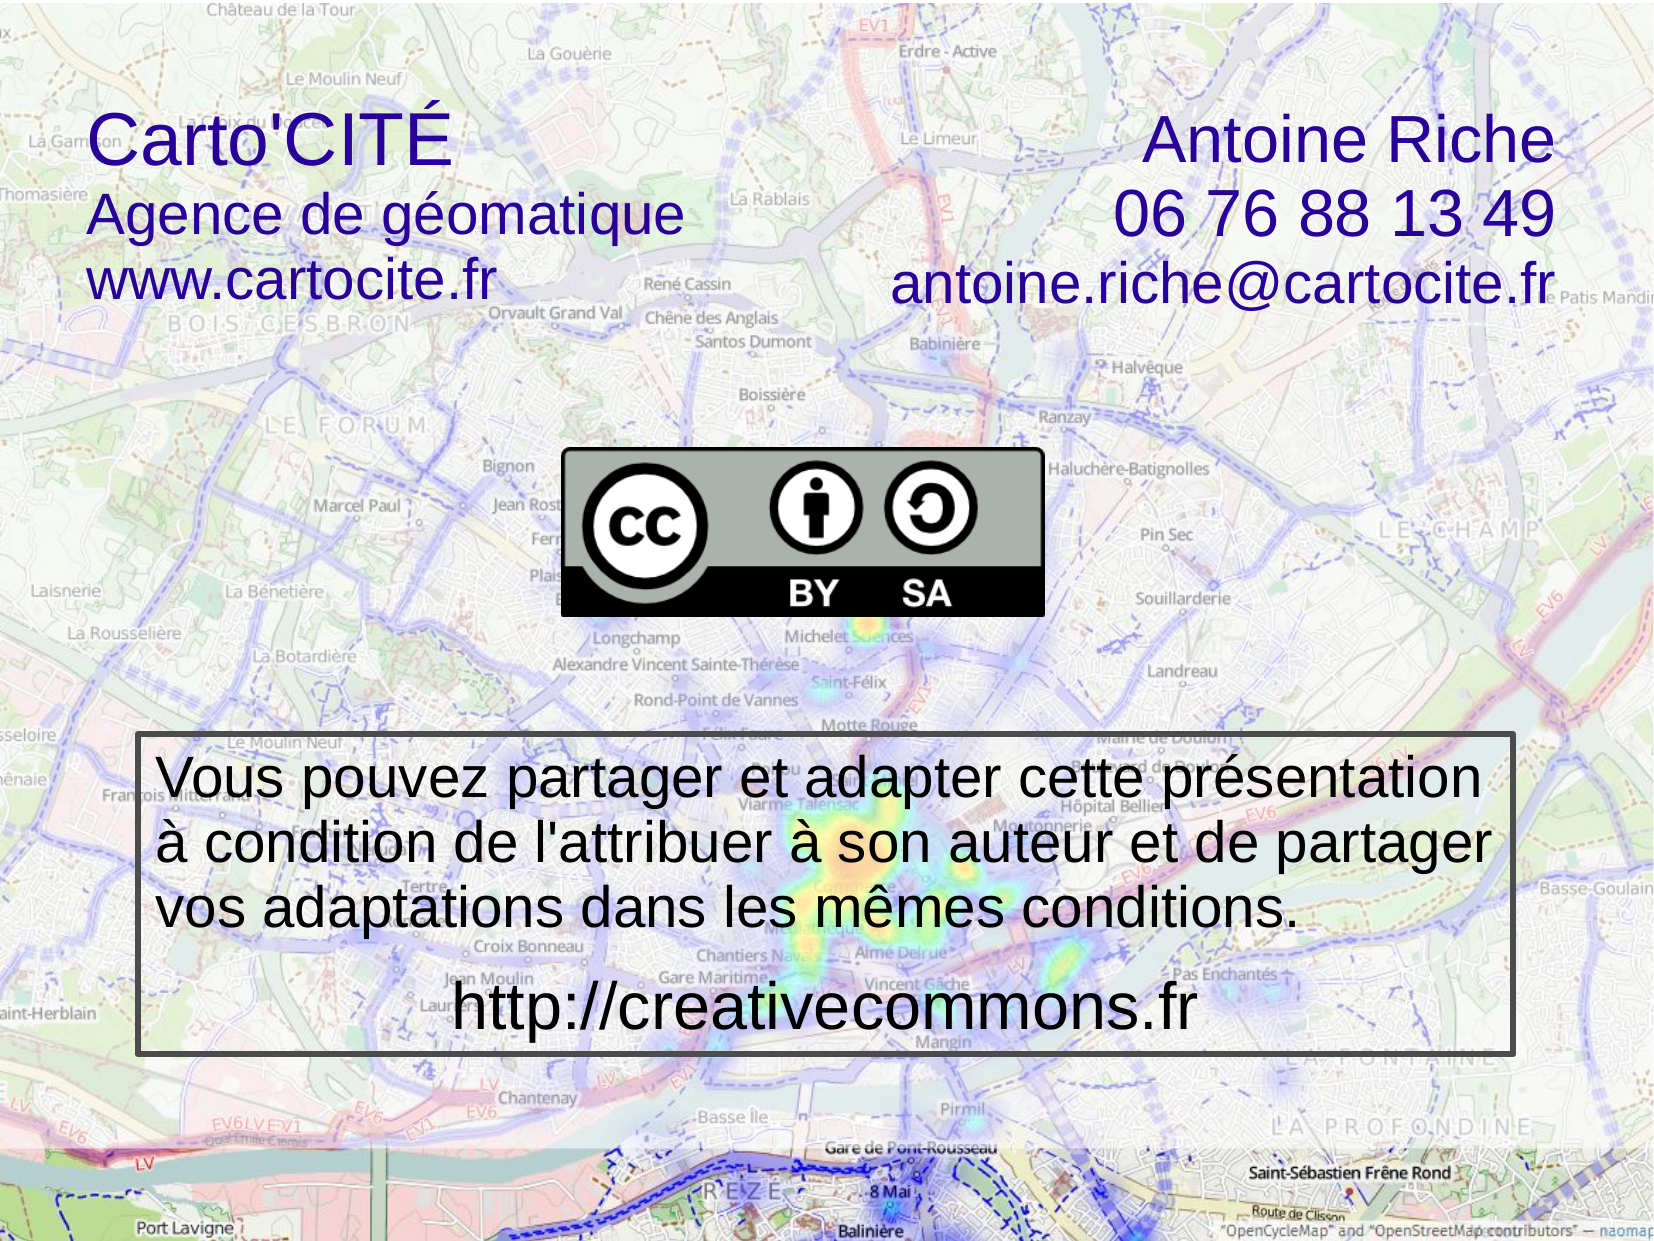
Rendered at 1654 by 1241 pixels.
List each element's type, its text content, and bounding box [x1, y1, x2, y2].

text_box Carto'CITÉ Agence de géomatique www.cartocite.fr [71, 90, 703, 319]
picture [0, 3, 1654, 1241]
text_box Vous pouvez partager et adapter cette présentation à condition de l'attribuer à son auteur et de partager vos adaptations dans les mêmes conditions. http://creativecommons.fr [137, 734, 1514, 1054]
text_box Antoine Riche 06 76 88 13 49 antoine.riche@cartocite.fr [875, 94, 1573, 324]
